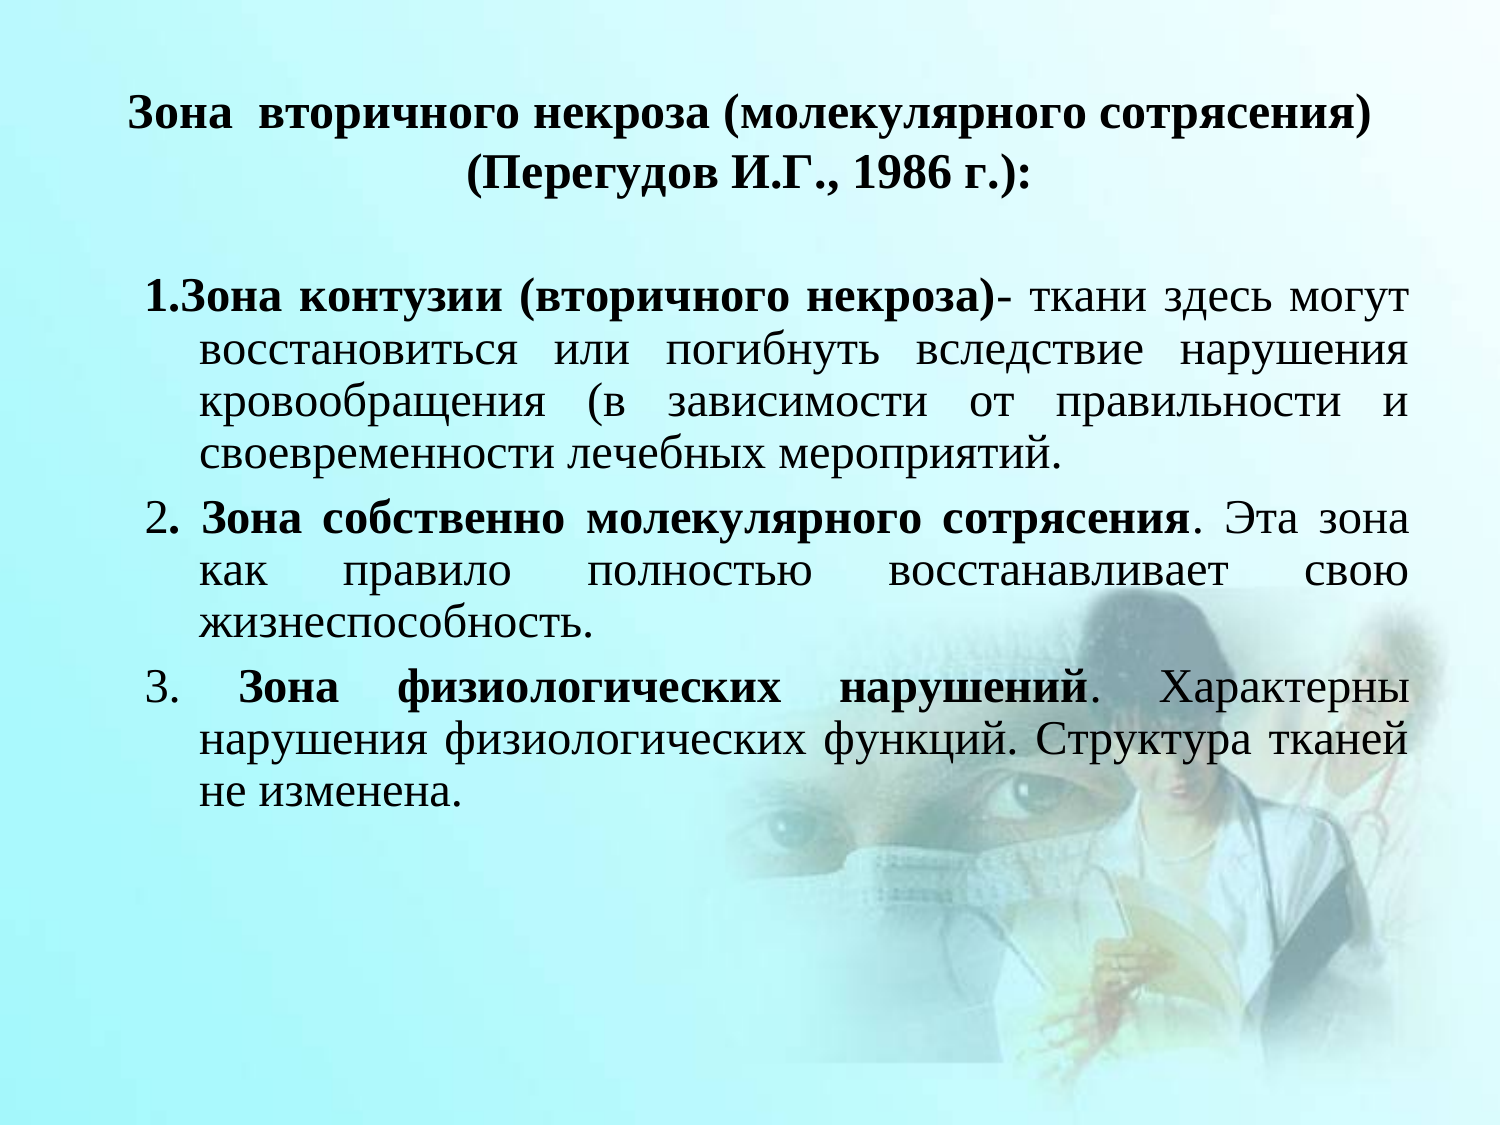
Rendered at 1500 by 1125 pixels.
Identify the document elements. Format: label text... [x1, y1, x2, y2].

list 1.Зона контузии (вторичного некроза)- ткани здесь могут восстановиться или погибнуть вследствие нарушения кровообращения (в зависимости от правильности и своевременности лечебных мероприятий. 2. Зона собственно молекулярного сотрясения. Эта зона как правило полностью восстанавливает свою жизнеспособность. 3. Зона физиологических нарушений. Характерны нарушения физиологических функций. Структура тканей не изменена. [75, 262, 1426, 870]
title Зона вторичного некроза (молекулярного сотрясения) (Перегудов И.Г., 1986 г.): [75, 45, 1426, 233]
